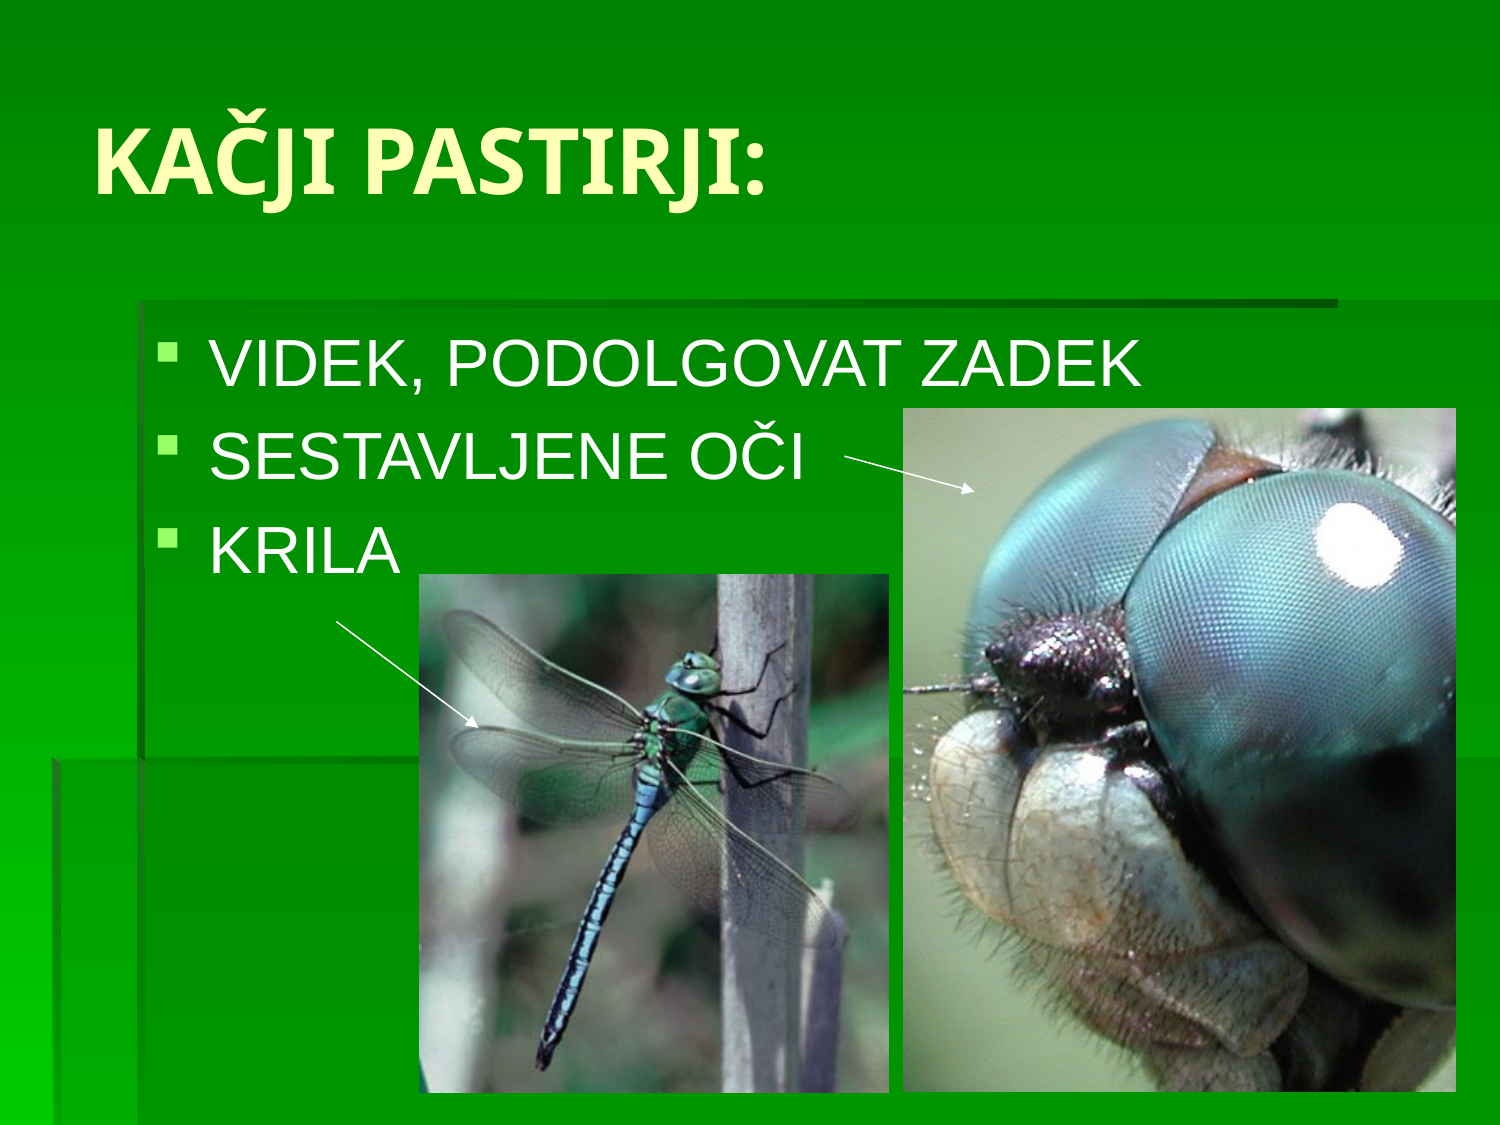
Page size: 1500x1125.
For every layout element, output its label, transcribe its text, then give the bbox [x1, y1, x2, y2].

title KAČJI PASTIRJI: [75, 40, 1451, 275]
picture [903, 408, 1456, 1092]
list VIDEK, PODOLGOVAT ZADEK SESTAVLJENE OČI KRILA [137, 312, 1451, 1000]
picture [419, 574, 889, 1093]
